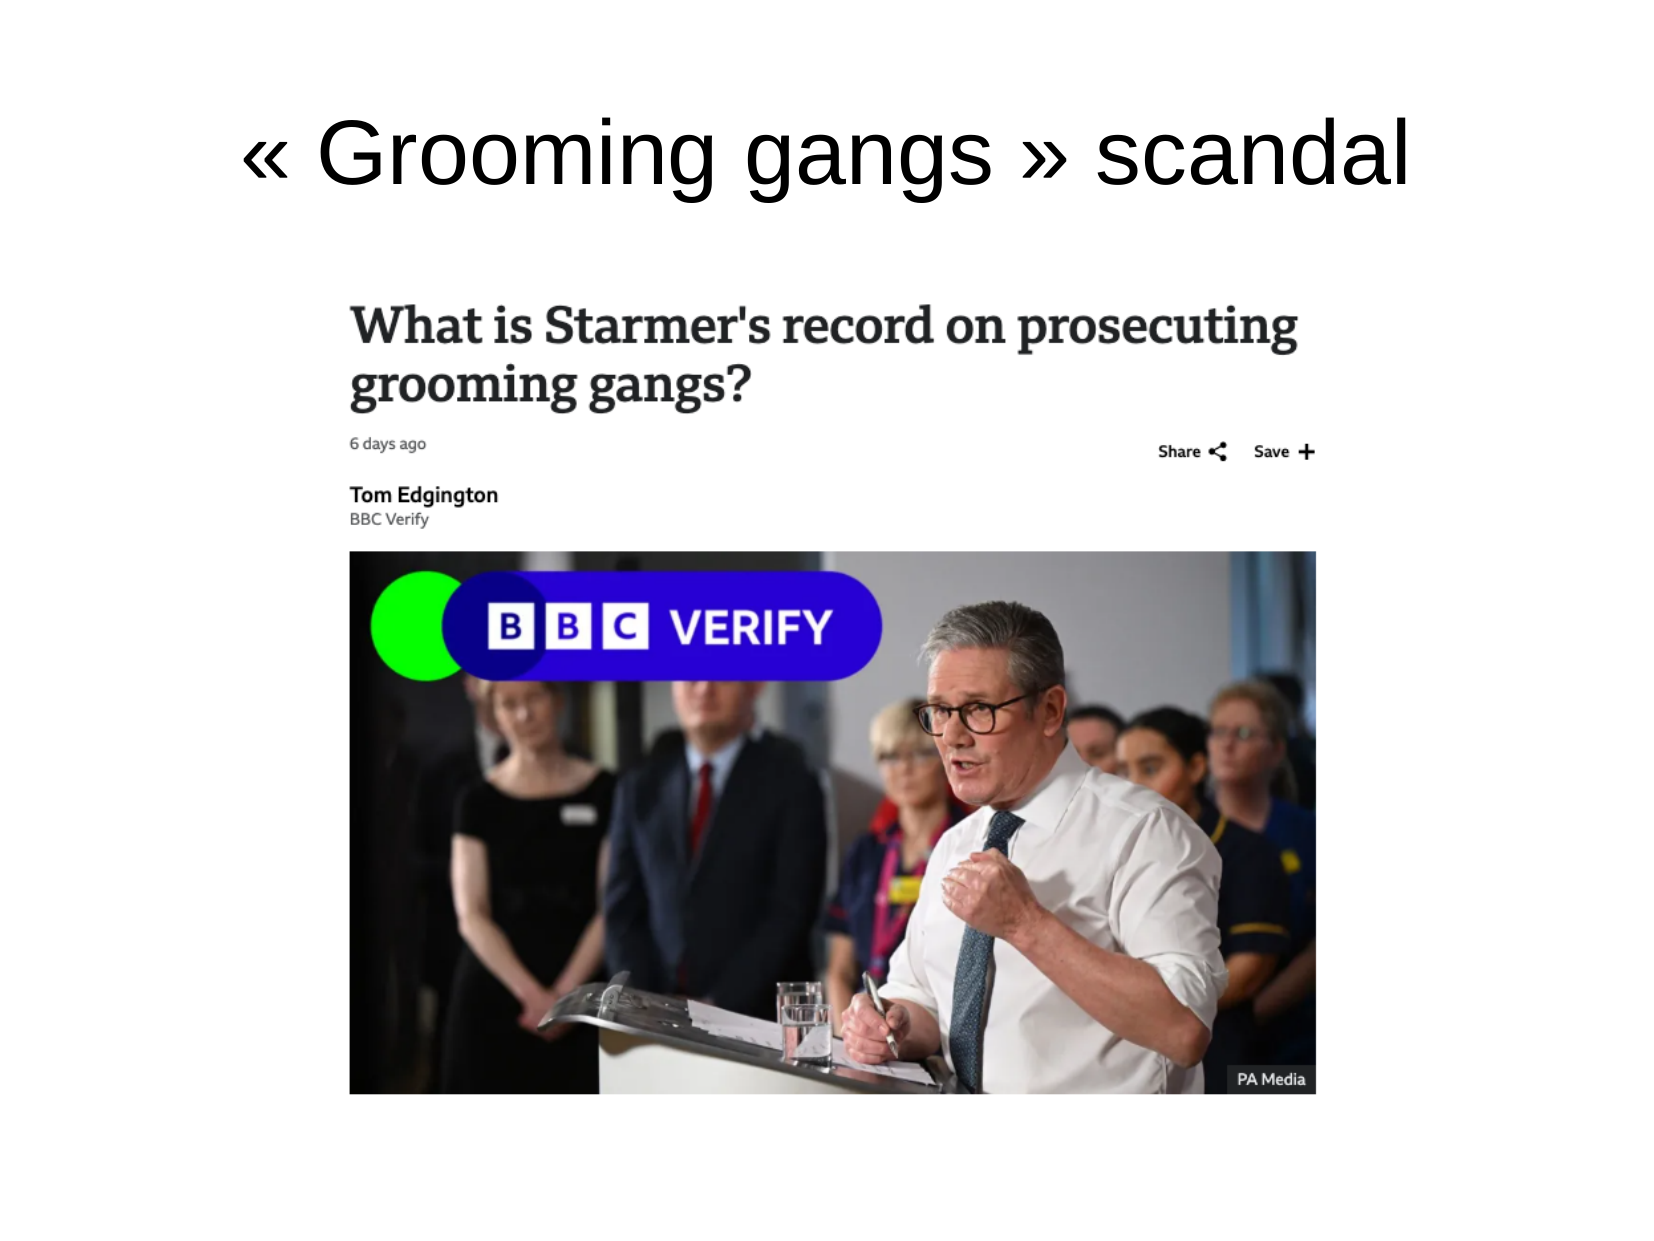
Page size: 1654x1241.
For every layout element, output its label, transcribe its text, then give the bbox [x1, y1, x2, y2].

picture [302, 290, 1352, 1109]
title « Grooming gangs » scandal [82, 49, 1571, 257]
